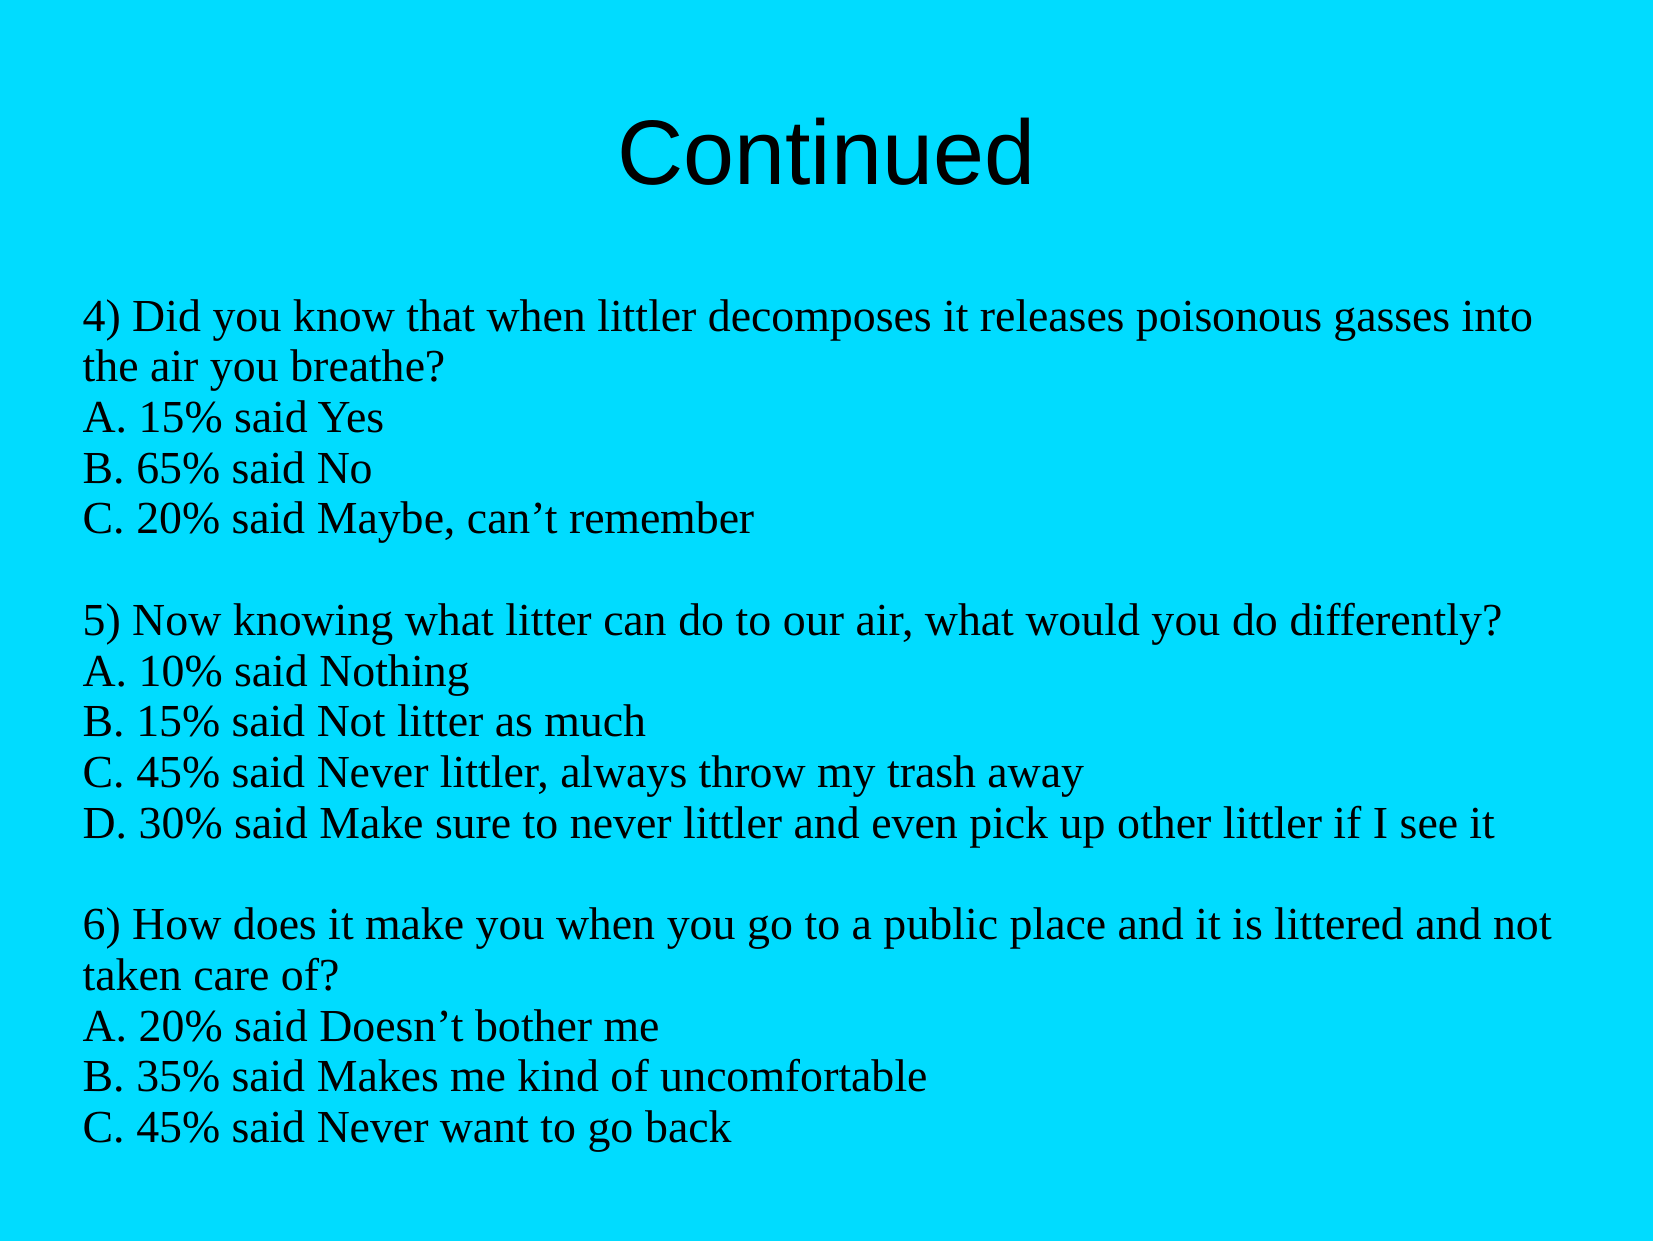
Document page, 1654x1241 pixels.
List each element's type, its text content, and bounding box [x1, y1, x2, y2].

title Continued [82, 49, 1571, 257]
list 4) Did you know that when littler decomposes it releases poisonous gasses into the air you breathe? A. 15% said Yes B. 65% said No C. 20% said Maybe, can’t remember 5) Now knowing what litter can do to our air, what would you do differently? A. 10% said Nothing B. 15% said Not litter as much C. 45% said Never littler, always throw my trash away D. 30% said Make sure to never littler and even pick up other littler if I see it 6) How does it make you when you go to a public place and it is littered and not taken care of? A. 20% said Doesn’t bother me B. 35% said Makes me kind of uncomfortable C. 45% said Never want to go back [82, 290, 1571, 1241]
